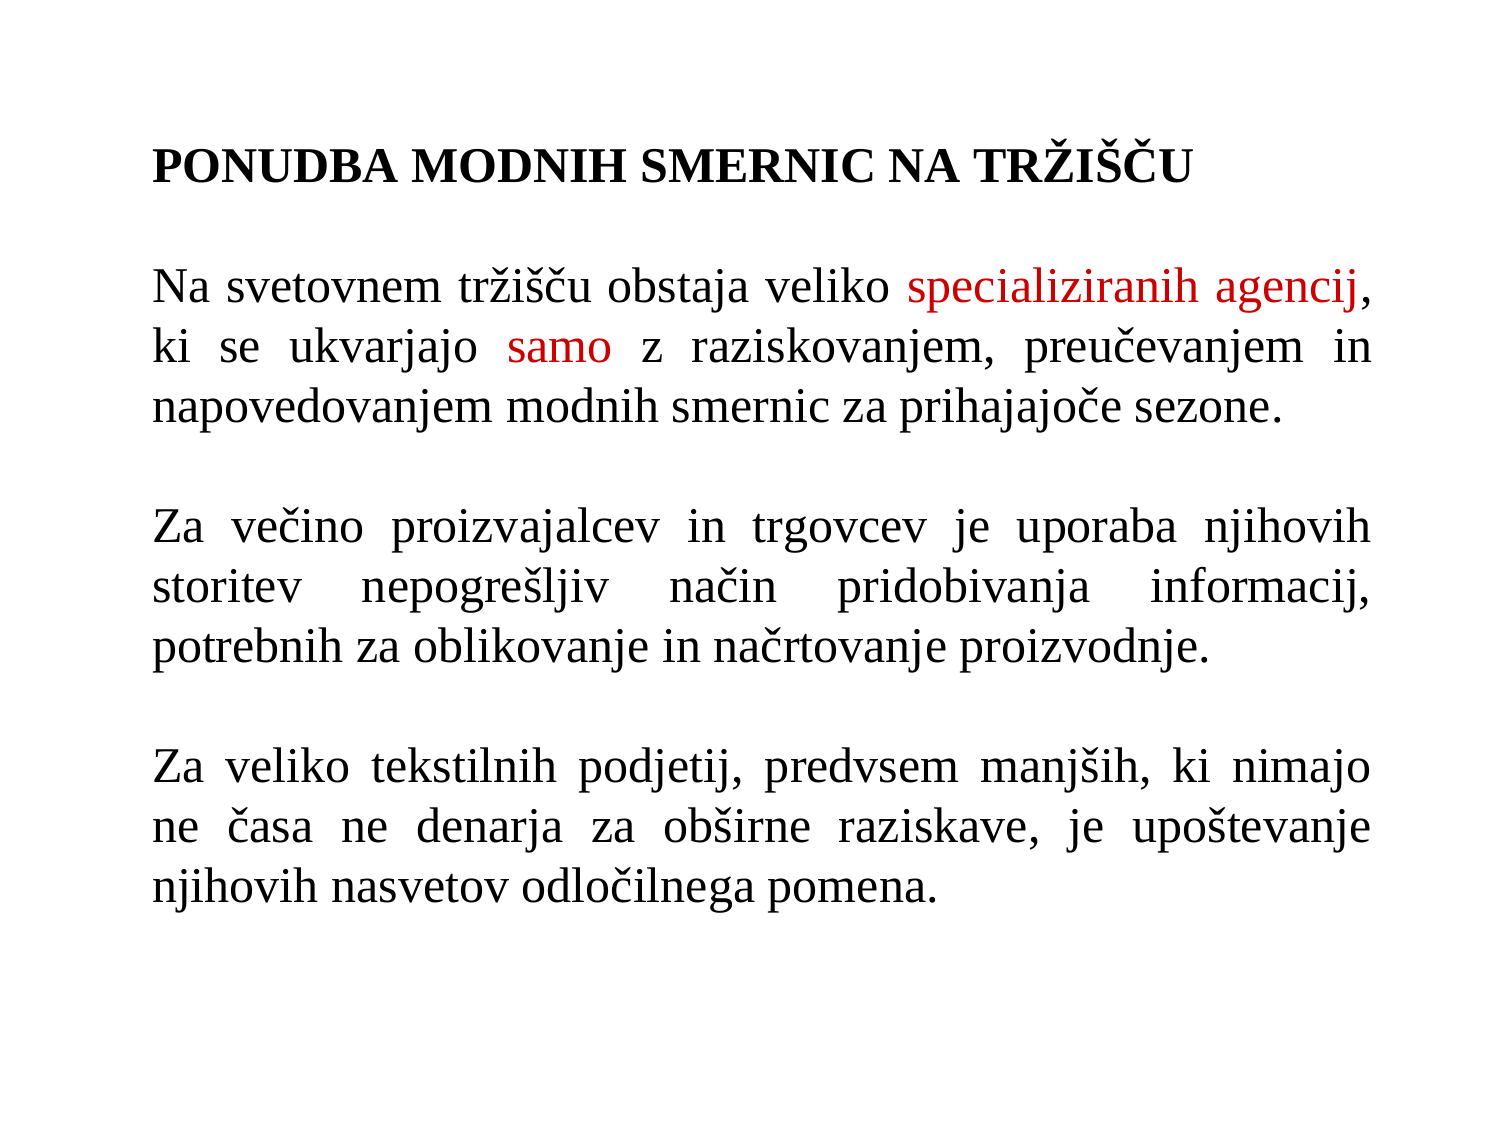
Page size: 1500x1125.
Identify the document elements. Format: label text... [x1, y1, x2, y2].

text_box PONUDBA MODNIH SMERNIC NA TRŽIŠČU Na svetovnem tržišču obstaja veliko specializiranih agencij, ki se ukvarjajo samo z raziskovanjem, preučevanjem in napovedovanjem modnih smernic za prihajajoče sezone. Za večino proizvajalcev in trgovcev je uporaba njihovih storitev nepogrešljiv način pridobivanja informacij, potrebnih za oblikovanje in načrtovanje proizvodnje. Za veliko tekstilnih podjetij, predvsem manjših, ki nimajo ne časa ne denarja za obširne raziskave, je upoštevanje njihovih nasvetov odločilnega pomena. [137, 124, 1388, 921]
